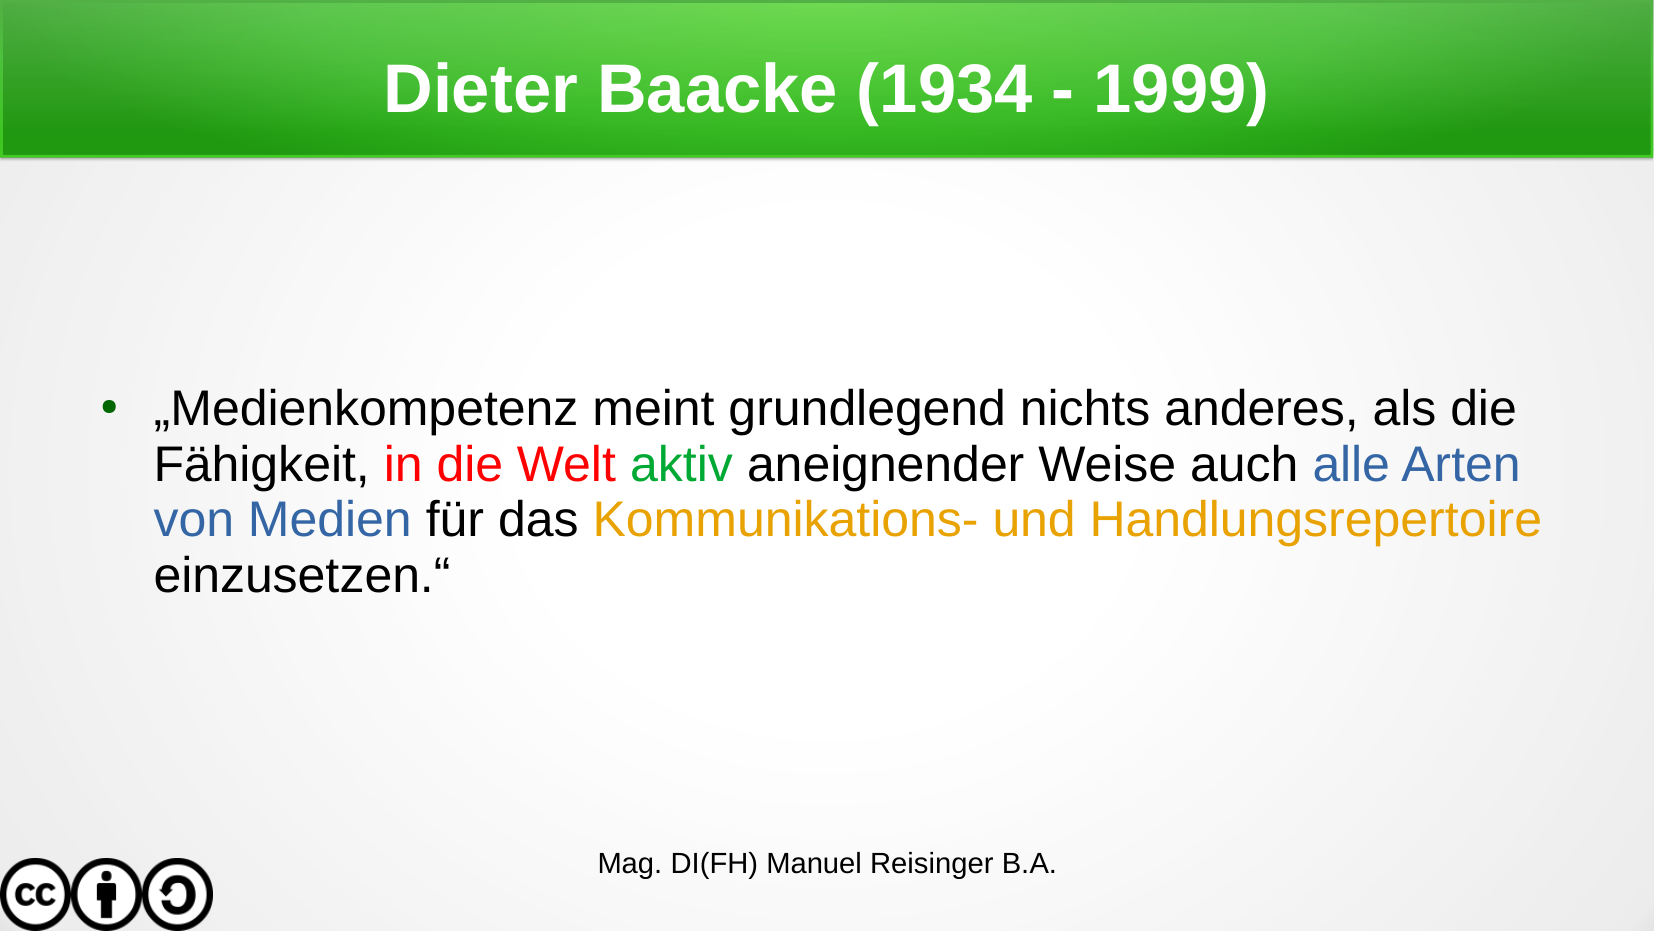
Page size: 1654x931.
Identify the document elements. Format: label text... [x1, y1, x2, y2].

title Dieter Baacke (1934 - 1999) [82, 35, 1571, 142]
picture [0, 858, 213, 931]
list „Medienkompetenz meint grundlegend nichts anderes, als die Fähigkeit, in die Welt aktiv aneignender Weise auch alle Arten von Medien für das Kommunikations- und Handlungsrepertoire einzusetzen.“ [82, 224, 1571, 764]
